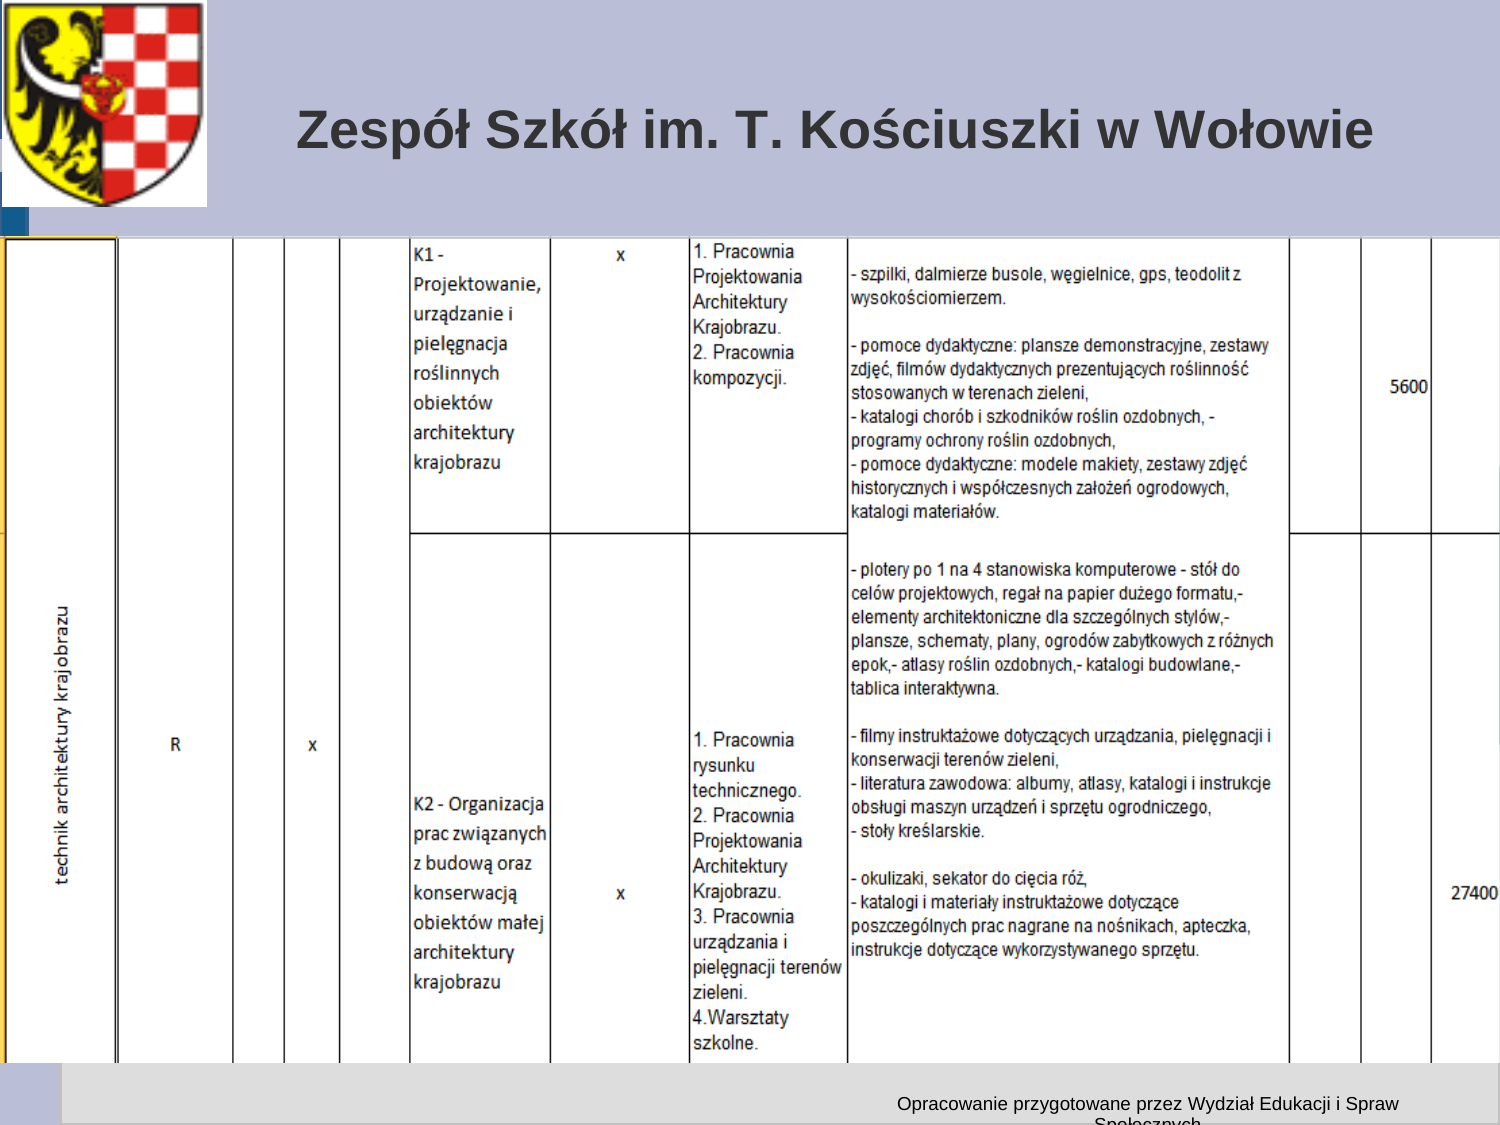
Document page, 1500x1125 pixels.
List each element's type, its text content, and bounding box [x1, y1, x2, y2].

text_box Opracowanie przygotowane przez Wydział Edukacji i Spraw Społecznych [826, 1086, 1469, 1123]
picture [2, 0, 207, 207]
title Zespół Szkół im. T. Kościuszki w Wołowie [110, 82, 1392, 178]
chart [0, 236, 1500, 1063]
